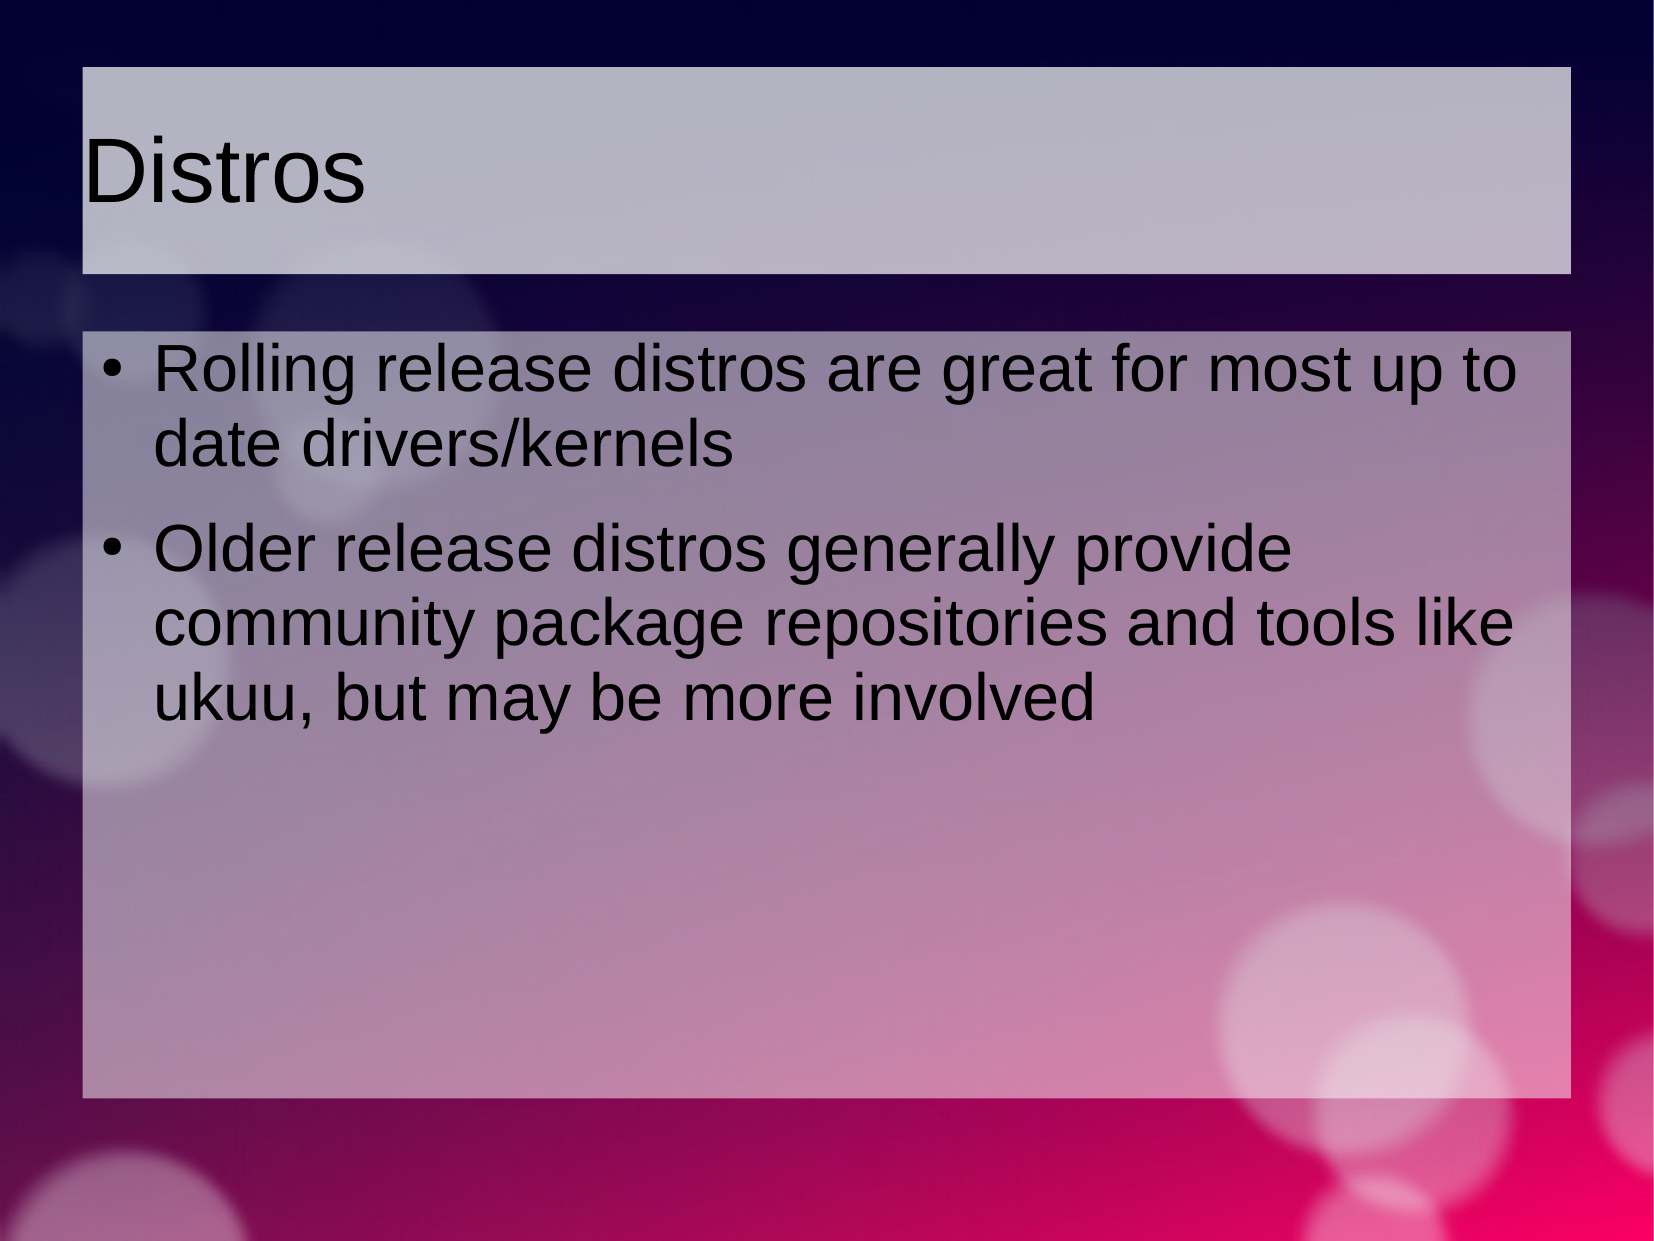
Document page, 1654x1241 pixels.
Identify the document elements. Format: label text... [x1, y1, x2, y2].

title Distros [82, 67, 1571, 275]
list Rolling release distros are great for most up to date drivers/kernels Older release distros generally provide community package repositories and tools like ukuu, but may be more involved [82, 331, 1571, 1099]
picture [0, 0, 1654, 1241]
